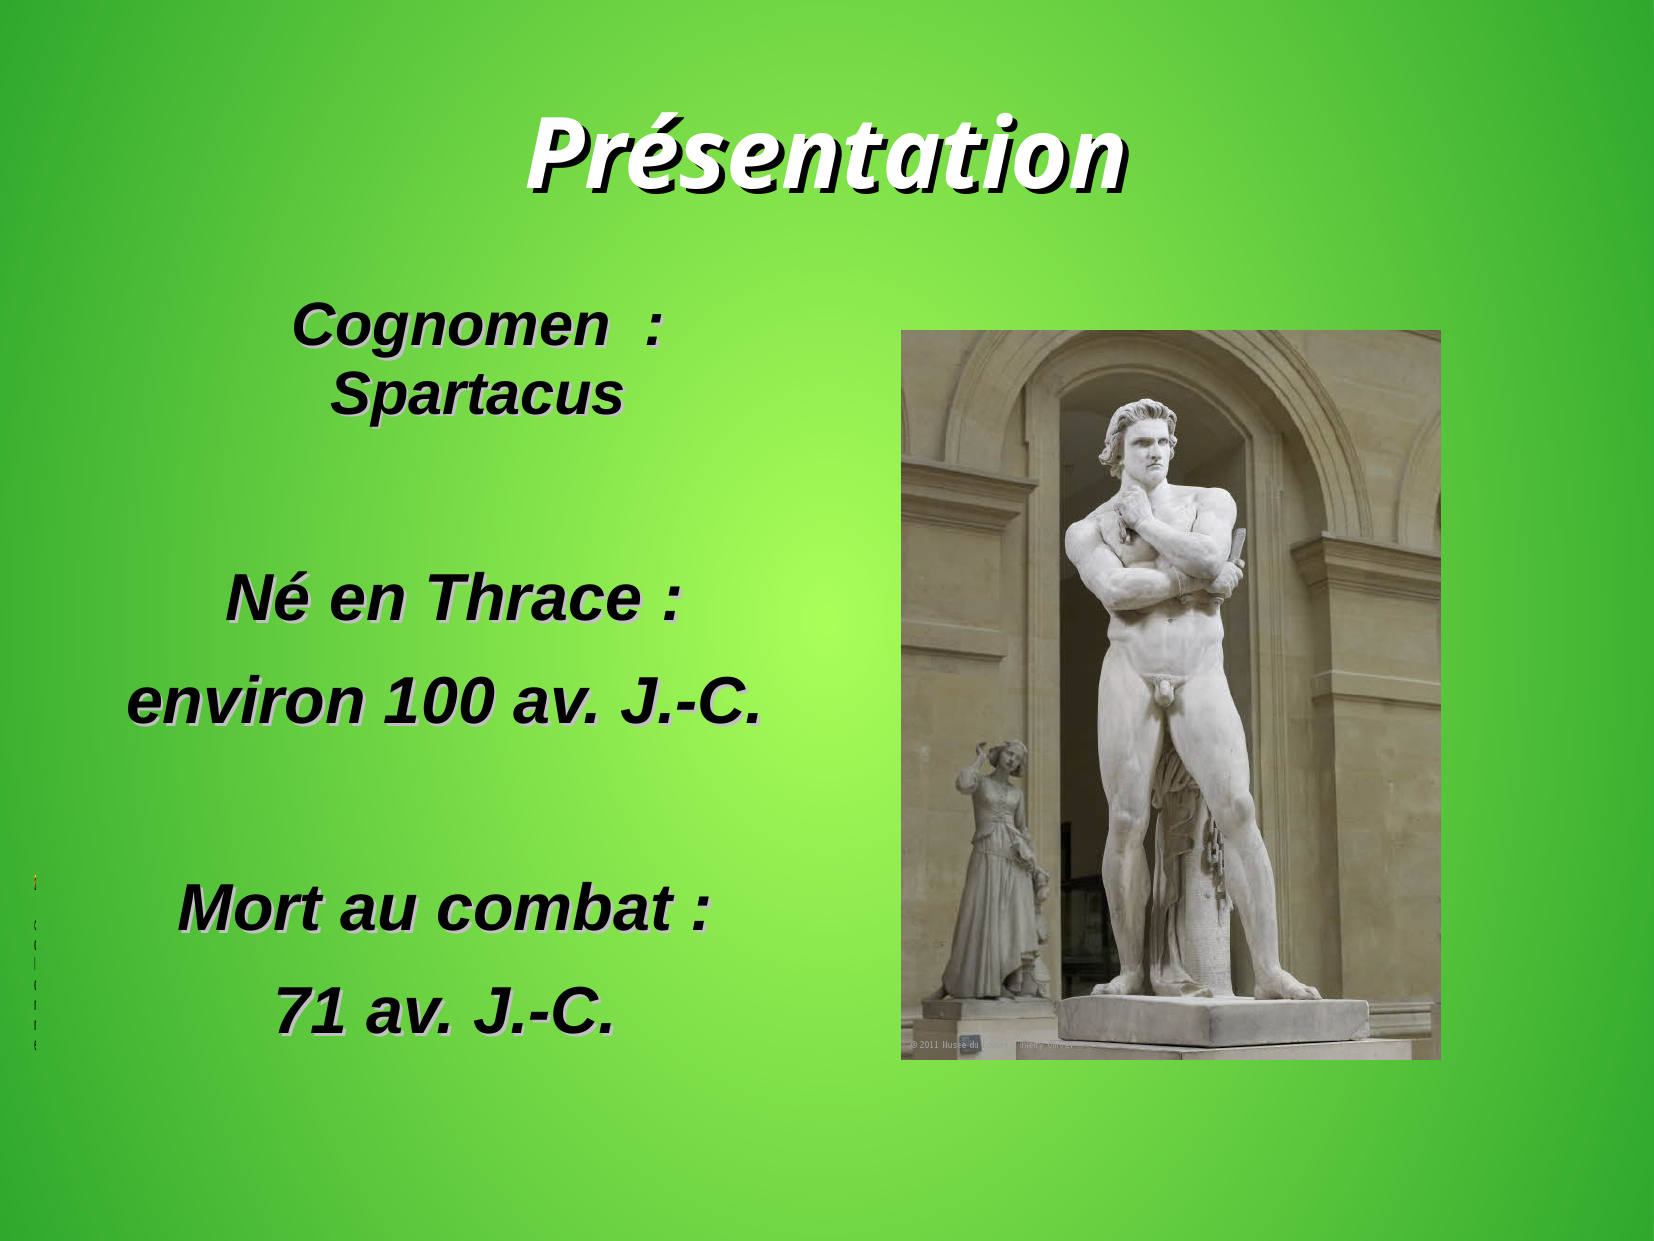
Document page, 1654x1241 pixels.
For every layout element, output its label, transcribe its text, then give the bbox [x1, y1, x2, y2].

picture [901, 330, 1441, 1060]
list Cognomen : Spartacus Né en Thrace : environ 100 av. J.-C. Mort au combat : 71 av. J.-C. [82, 290, 809, 1109]
title Présentation [82, 47, 1571, 252]
